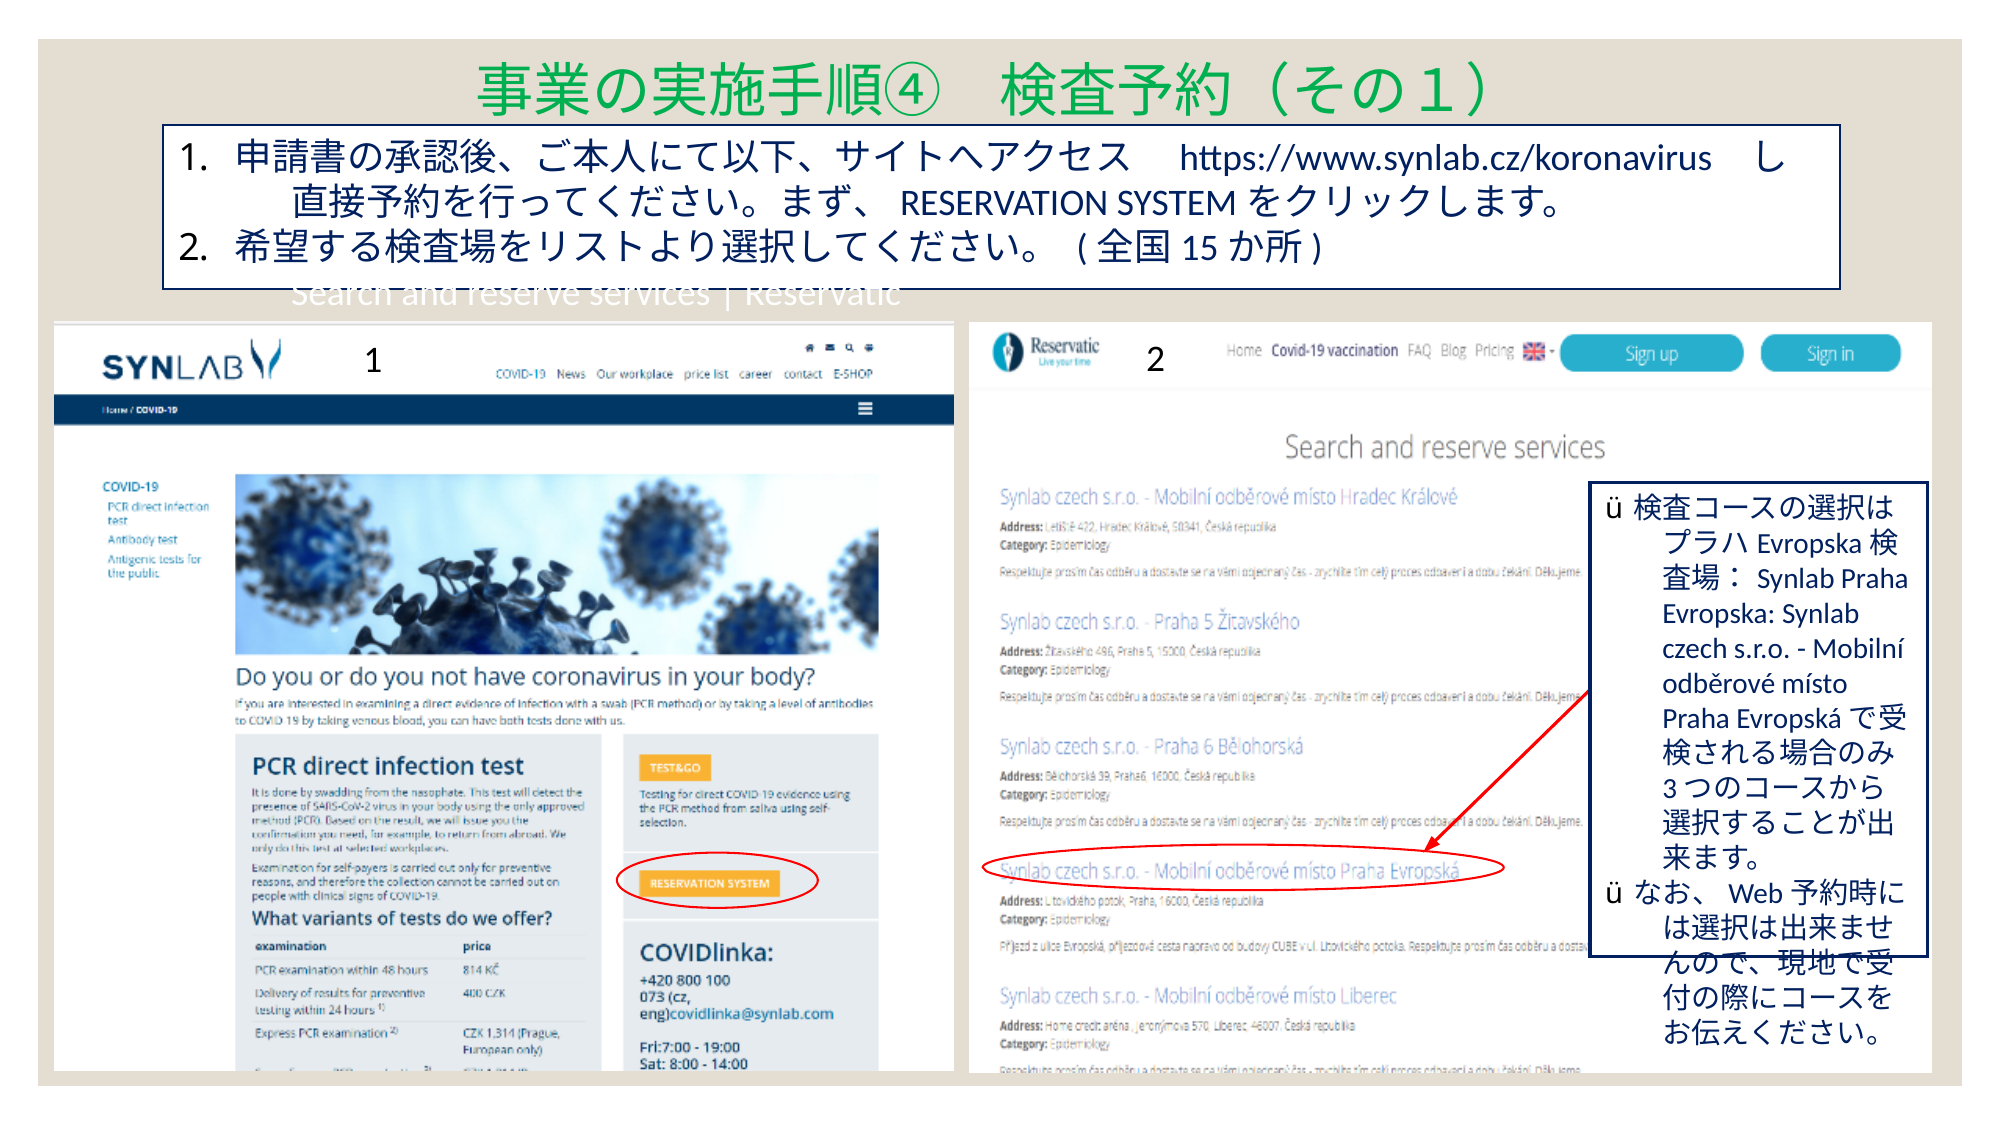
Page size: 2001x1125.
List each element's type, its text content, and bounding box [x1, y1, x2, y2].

title 事業の実施手順④ 検査予約（その１） [174, 45, 1825, 125]
picture [54, 321, 954, 1071]
text_box 2 [1131, 326, 1181, 387]
text_box 1 [348, 327, 398, 388]
text_box 申請書の承認後、ご本人にて以下、サイトへアクセス https://www.synlab.cz/koronavirus し直接予約を行ってください。まず、RESERVATION SYSTEMをクリックします。 希望する検査場をリストより選択してください。 (全国15か所) Search and reserve services | Reservatic [163, 125, 1840, 289]
text_box 検査コースの選択はプラハEvropska検査場：Synlab Praha Evropska: Synlab czech s.r.o. - Mobilní odběrové místo Praha Evropskáで受検される場合のみ3つのコースから選択することが出来ます。 なお、Web予約時には選択は出来ませんので、現地で受付の際にコースをお伝えください。 [1590, 482, 1928, 957]
picture [969, 322, 1932, 1073]
